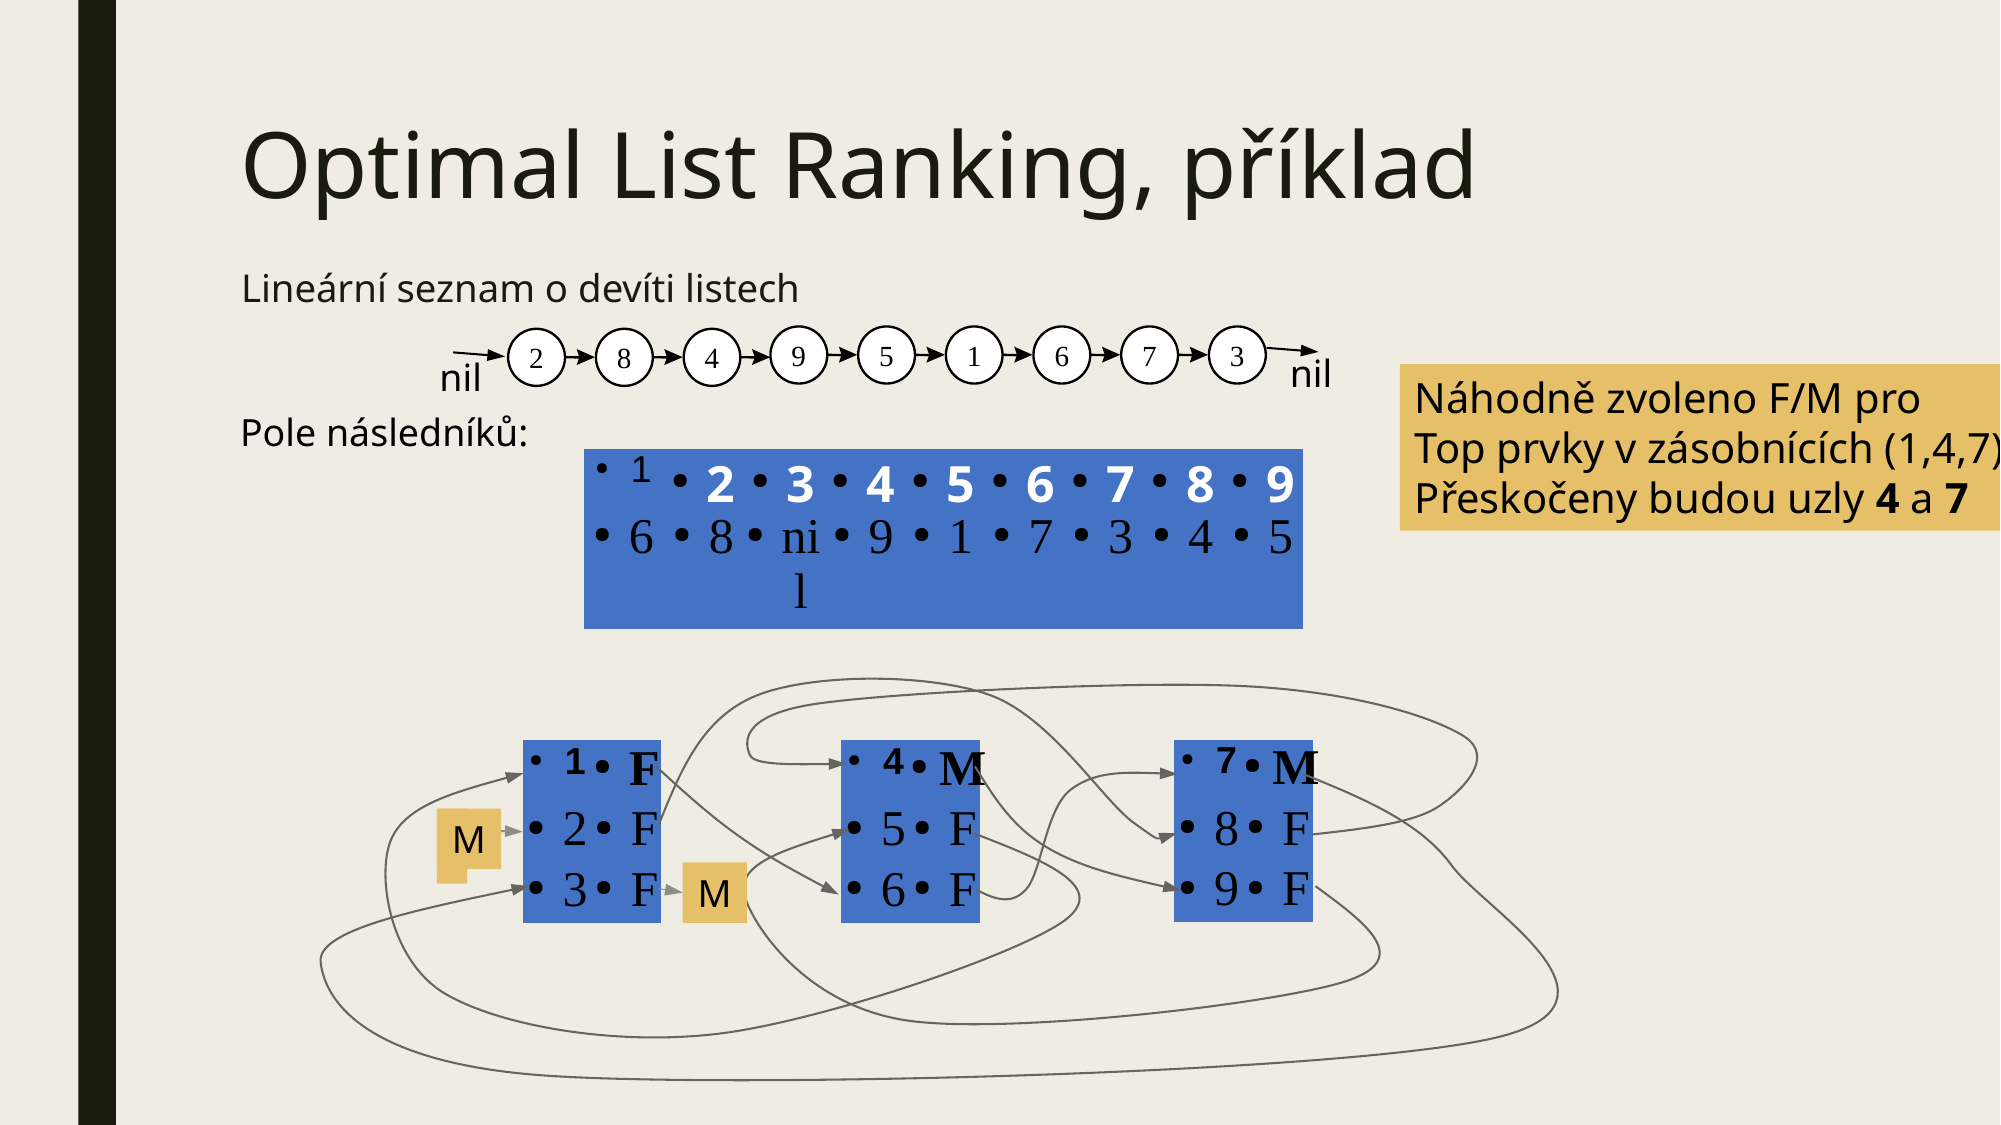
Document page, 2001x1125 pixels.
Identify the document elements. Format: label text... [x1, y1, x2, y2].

text_box [1014, 326, 1091, 384]
text_box M [682, 862, 744, 923]
table_header F [592, 740, 661, 801]
text_box 7 [1142, 337, 1157, 372]
table_cell F [1244, 861, 1313, 922]
table_cell 8 [663, 509, 743, 629]
table_cell 4 [1143, 509, 1223, 629]
table_cell F [910, 801, 980, 862]
table_header 1 [584, 449, 663, 509]
table_cell 6 [841, 862, 910, 923]
title Optimal List Ranking, příklad [225, 112, 1801, 357]
text_box 8 [617, 339, 632, 375]
table_header 7 [1063, 449, 1143, 509]
text_box 2 [529, 339, 544, 375]
table_cell F [592, 862, 661, 923]
text_box 8 [620, 359, 627, 367]
table_cell 7 [983, 509, 1063, 629]
text_box [664, 328, 741, 386]
table_cell 8 [1174, 800, 1244, 861]
text_box 8 [620, 350, 626, 357]
table_header 2 [663, 449, 743, 509]
text_box 3 [1230, 337, 1245, 372]
text_box 5 [879, 337, 894, 372]
table_header M [1244, 740, 1313, 800]
table_header M [910, 740, 980, 801]
table_header 4 [823, 449, 903, 509]
text_box [1101, 326, 1178, 384]
text_box [838, 326, 915, 384]
text_box 6 [1055, 337, 1070, 372]
table_header 4 [841, 740, 910, 801]
text_box [1189, 326, 1266, 384]
text_box [926, 326, 1003, 384]
text_box Pole následníků: [225, 401, 1226, 462]
text_box [751, 326, 828, 384]
text_box M [436, 808, 498, 870]
text_box 9 [791, 337, 806, 372]
table_cell nil [743, 509, 823, 629]
table_cell 3 [1063, 509, 1143, 629]
table_header 9 [1223, 449, 1303, 509]
table_cell 9 [1174, 861, 1244, 922]
table_header 1 [523, 740, 592, 801]
table_header 6 [983, 449, 1063, 509]
table_cell 6 [584, 509, 663, 629]
table_cell 1 [903, 509, 983, 629]
text_box nil [424, 346, 493, 408]
table_header 5 [903, 449, 983, 509]
text_box nil [1274, 342, 1343, 403]
text_box Náhodně zvoleno F/M pro Top prvky v zásobnících (1,4,7) Přeskočeny budou uzly 4 a 7 [1399, 364, 1976, 531]
table_cell 5 [841, 801, 910, 862]
text_box 4 [705, 339, 720, 375]
text_box 6 [1058, 356, 1065, 365]
table_header 8 [1143, 449, 1223, 509]
table_cell F [910, 862, 980, 923]
table_cell F [1244, 800, 1313, 861]
table_cell 3 [523, 862, 592, 923]
text_box [576, 328, 653, 386]
table_cell 9 [823, 509, 903, 629]
text_box [508, 328, 565, 386]
table_header 7 [1174, 740, 1244, 800]
table_header 3 [743, 449, 823, 509]
table_cell 5 [1223, 509, 1303, 629]
text_box 1 [967, 337, 982, 372]
list Lineární seznam o devíti listech [216, 202, 1187, 318]
table_cell F [592, 801, 661, 862]
table_cell 2 [523, 801, 592, 862]
